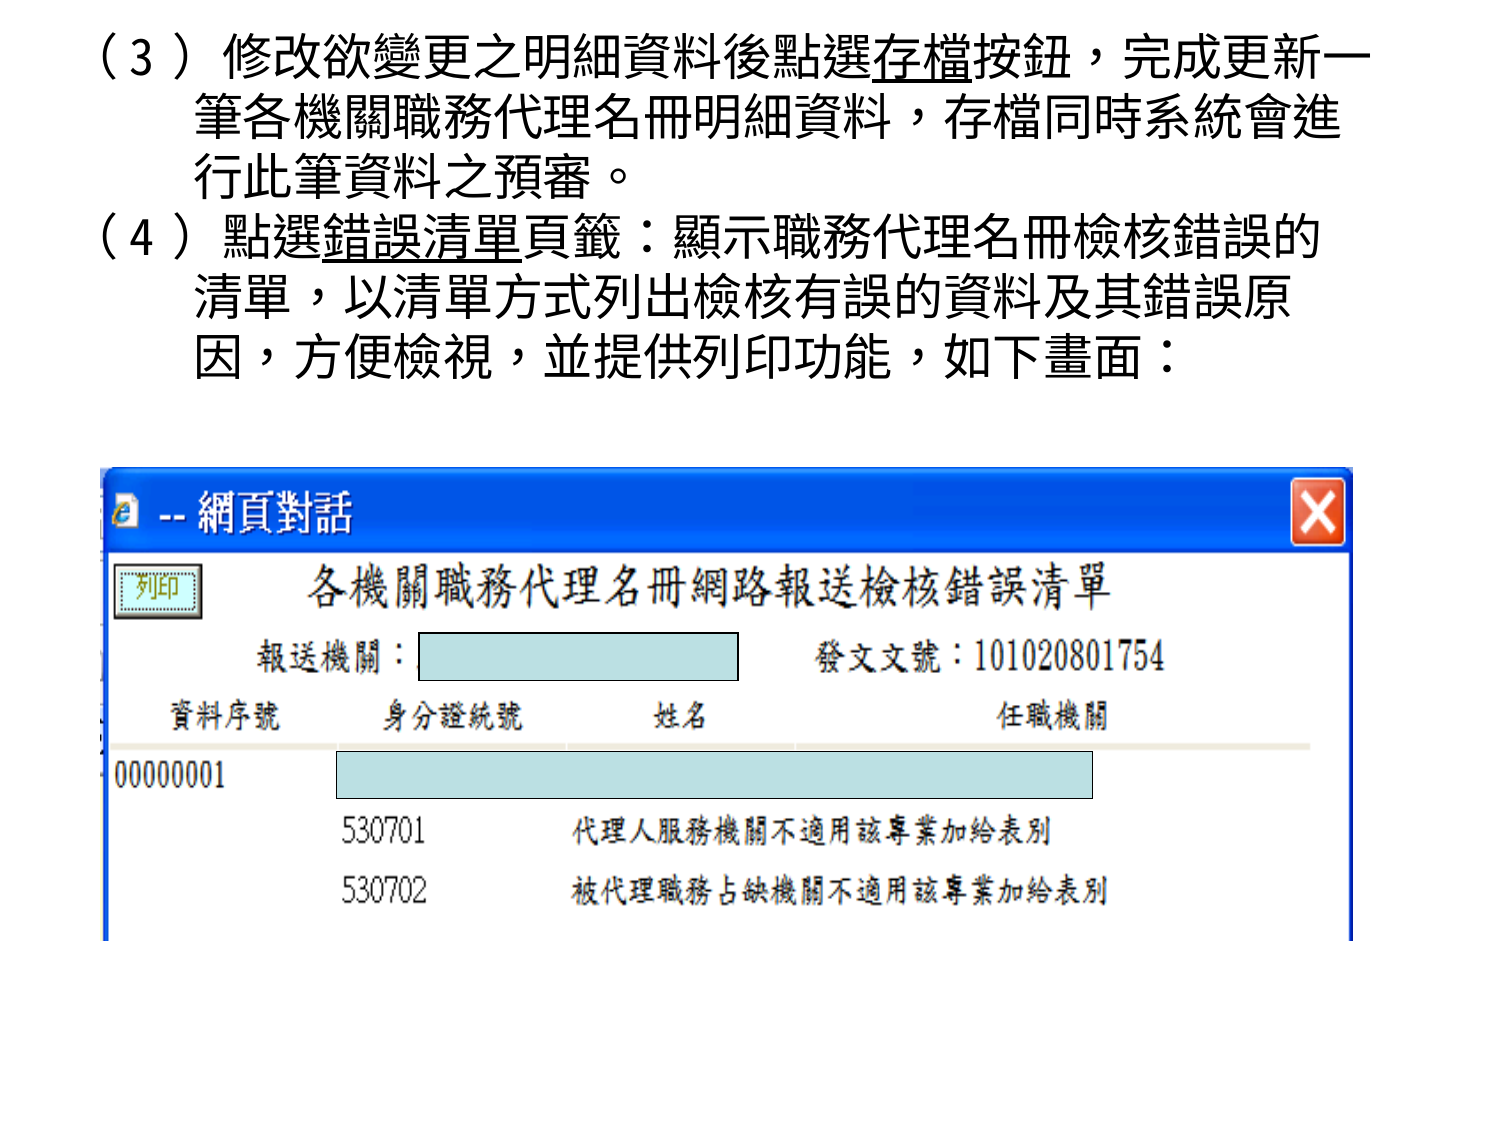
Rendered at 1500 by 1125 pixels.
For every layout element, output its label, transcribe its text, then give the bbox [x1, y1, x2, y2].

text_box [419, 633, 738, 681]
picture [100, 467, 1353, 941]
title （3）修改欲變更之明細資料後點選存檔按鈕，完成更新一 筆各機關職務代理名冊明細資料，存檔同時系統會進 行此筆資料之預審。 （4）點選錯誤清單頁籤：顯示職務代理名冊檢核錯誤的 清單，以清單方式列出檢核有誤的資料及其錯誤原 因，方便檢視，並提供列印功能，如下畫面： [53, 54, 1427, 417]
text_box [336, 751, 1093, 799]
